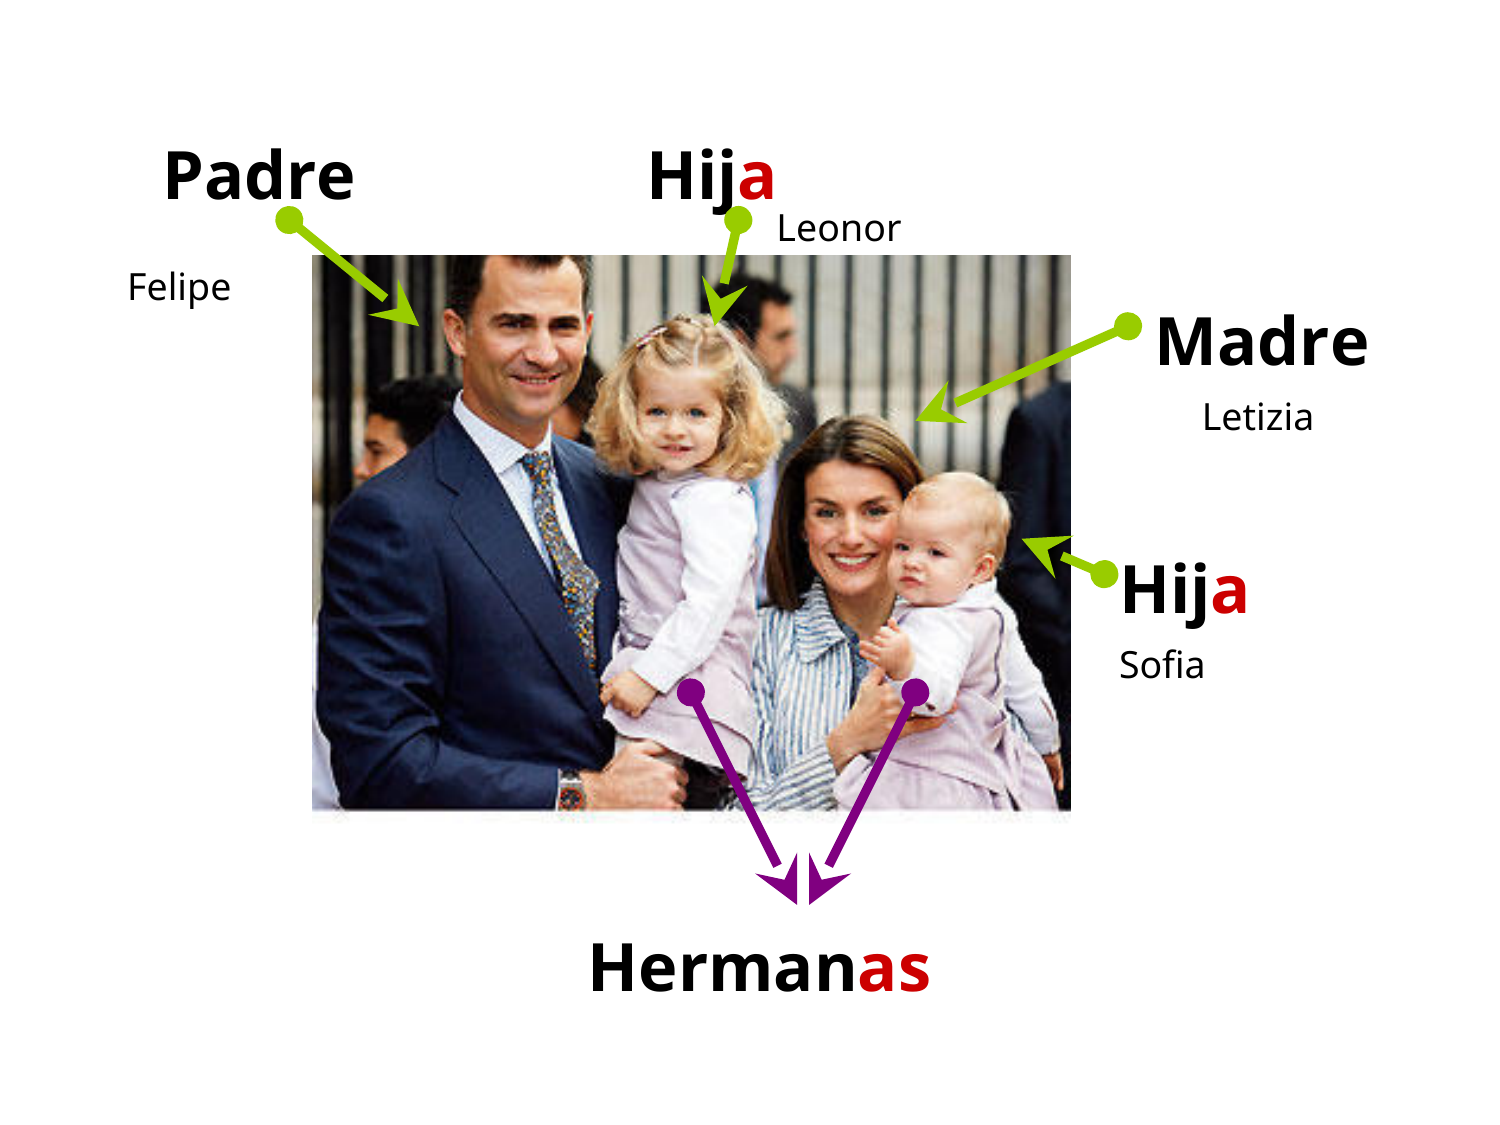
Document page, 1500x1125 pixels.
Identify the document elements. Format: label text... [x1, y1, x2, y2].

text_box Madre [1139, 290, 1447, 387]
picture [312, 255, 1071, 1125]
text_box Padre [147, 125, 455, 221]
text_box Hija [750, 182, 762, 192]
text_box Leonor [761, 196, 939, 257]
text_box Felipe [112, 255, 290, 316]
text_box Sofia [1104, 633, 1282, 694]
text_box Hermanas [572, 916, 1011, 1013]
text_box Letizia [1187, 385, 1365, 446]
text_box Hija [631, 125, 939, 221]
text_box Hija [1104, 538, 1412, 635]
